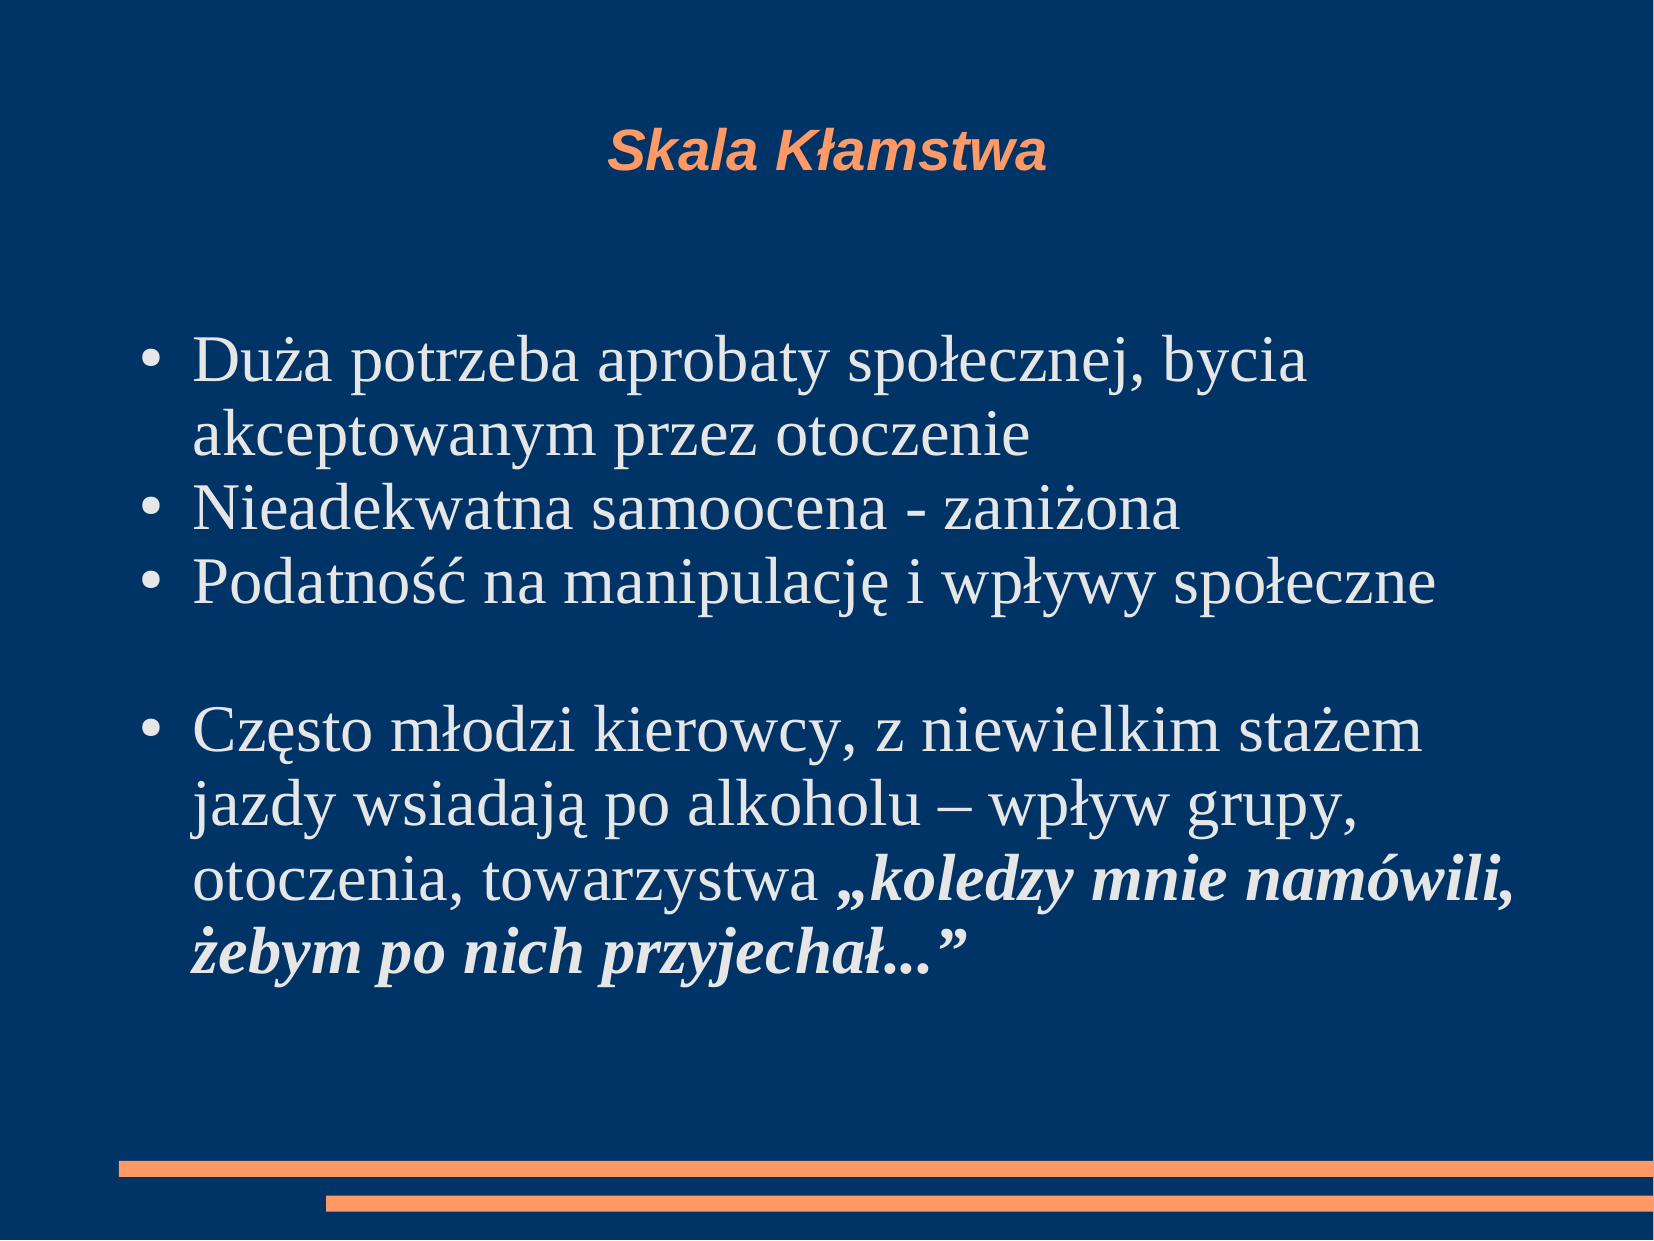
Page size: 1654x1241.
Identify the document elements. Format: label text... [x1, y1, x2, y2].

list Duża potrzeba aprobaty społecznej, bycia akceptowanym przez otoczenie Nieadekwatna samoocena - zaniżona Podatność na manipulację i wpływy społeczne Często młodzi kierowcy, z niewielkim stażem jazdy wsiadają po alkoholu – wpływ grupy, otoczenia, towarzystwa „koledzy mnie namówili, żebym po nich przyjechał...” [121, 322, 1561, 1132]
title Skala Kłamstwa [121, 46, 1534, 254]
